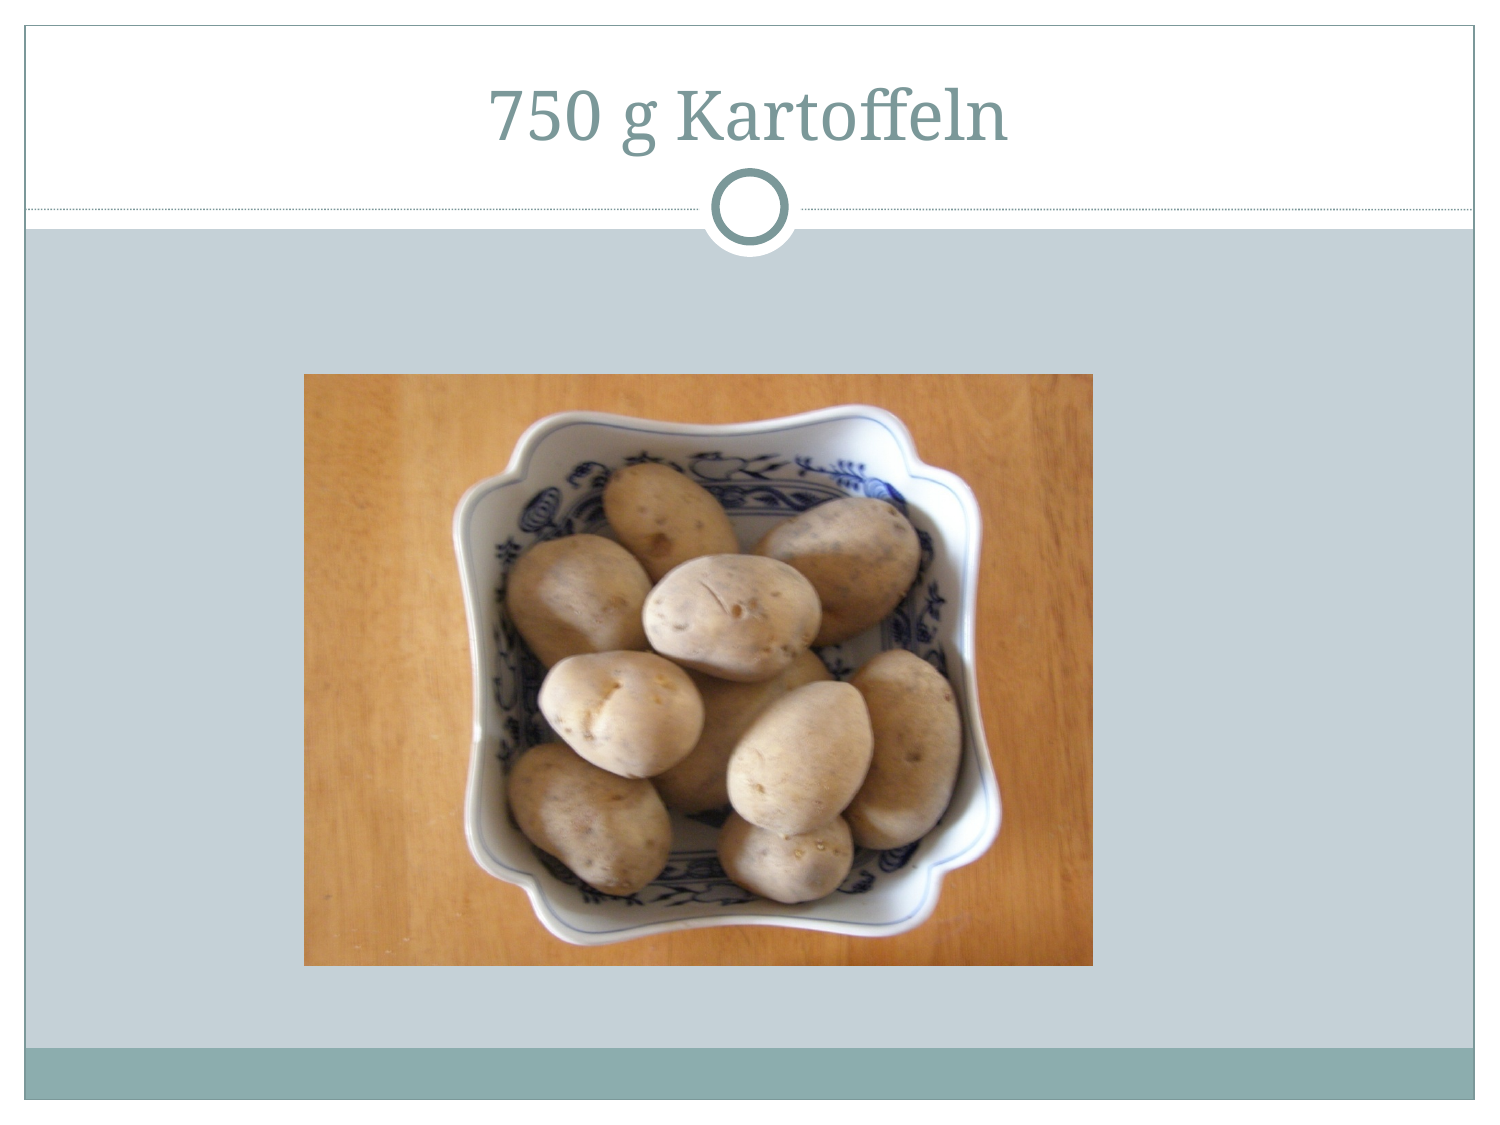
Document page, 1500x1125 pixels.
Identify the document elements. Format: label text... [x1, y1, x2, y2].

title 750 g Kartoffeln [49, 37, 1450, 162]
picture [304, 375, 1093, 966]
